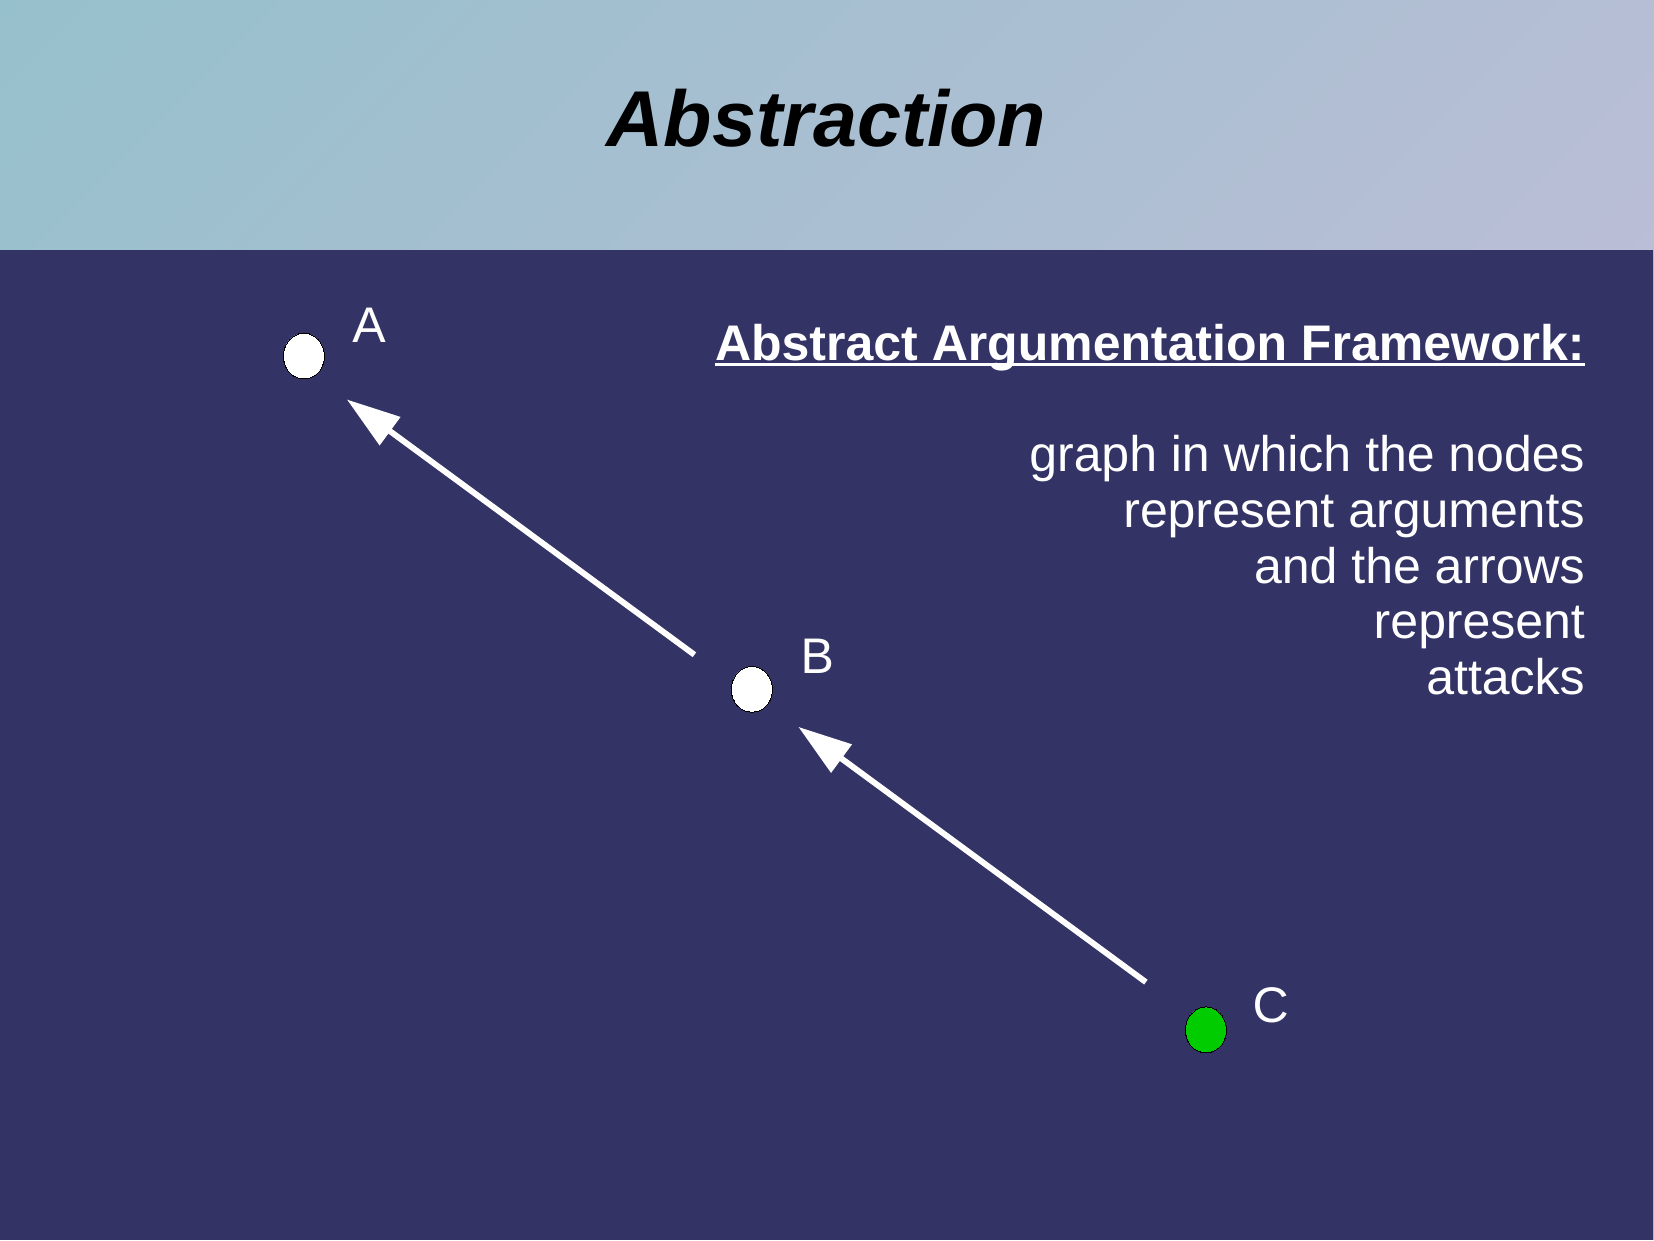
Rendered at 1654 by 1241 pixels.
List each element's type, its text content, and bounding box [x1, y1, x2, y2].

title Abstraction [0, 15, 1654, 223]
text_box C [1252, 977, 1331, 1129]
text_box Abstract Argumentation Framework: graph in which the nodes represent arguments and the arrows represent attacks [679, 315, 1585, 812]
text_box [1185, 1006, 1227, 1053]
text_box A [352, 297, 400, 441]
text_box [283, 333, 325, 379]
